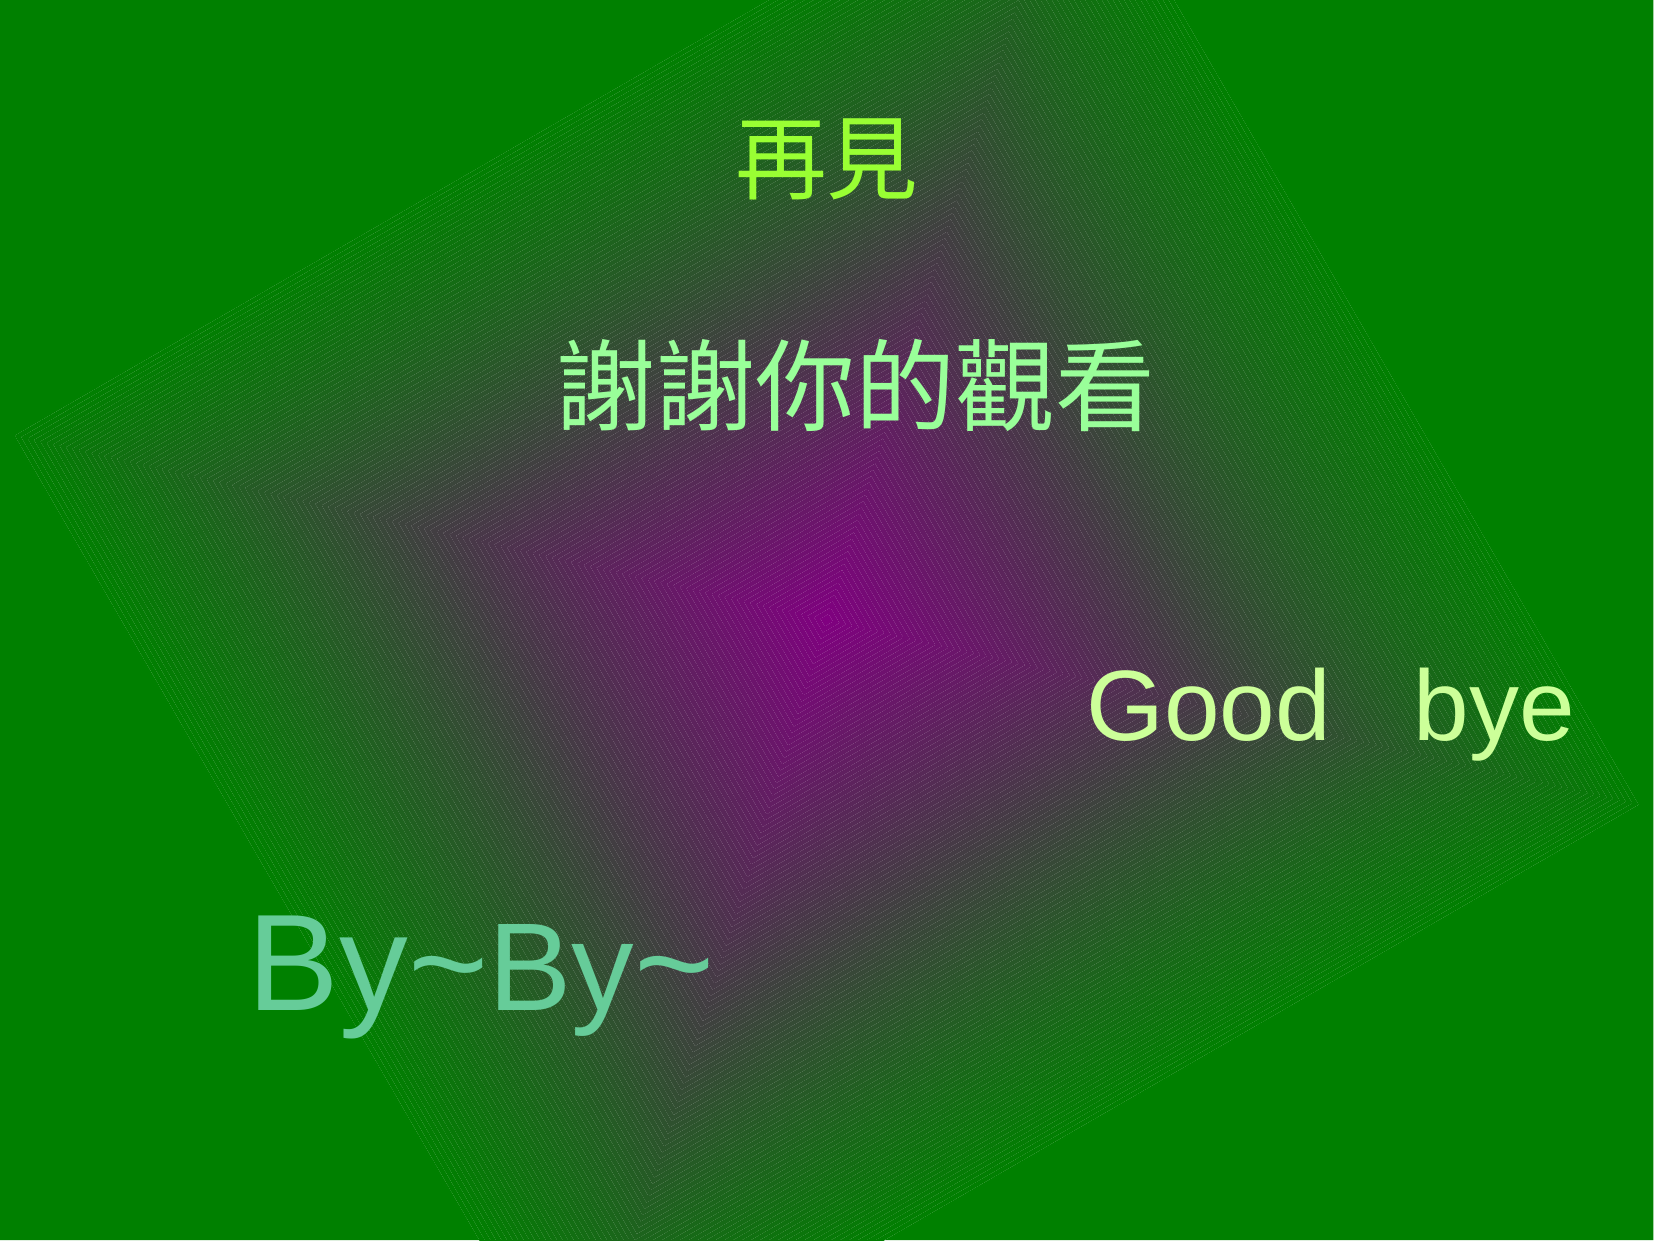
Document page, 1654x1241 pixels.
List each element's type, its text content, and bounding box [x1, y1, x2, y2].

title 再見 [82, 49, 1571, 257]
text_box By~By~ [176, 885, 745, 1055]
text_box 謝謝你的觀看 [484, 307, 1185, 455]
text_box Good bye [1015, 649, 1605, 777]
list [94, 308, 1583, 1028]
